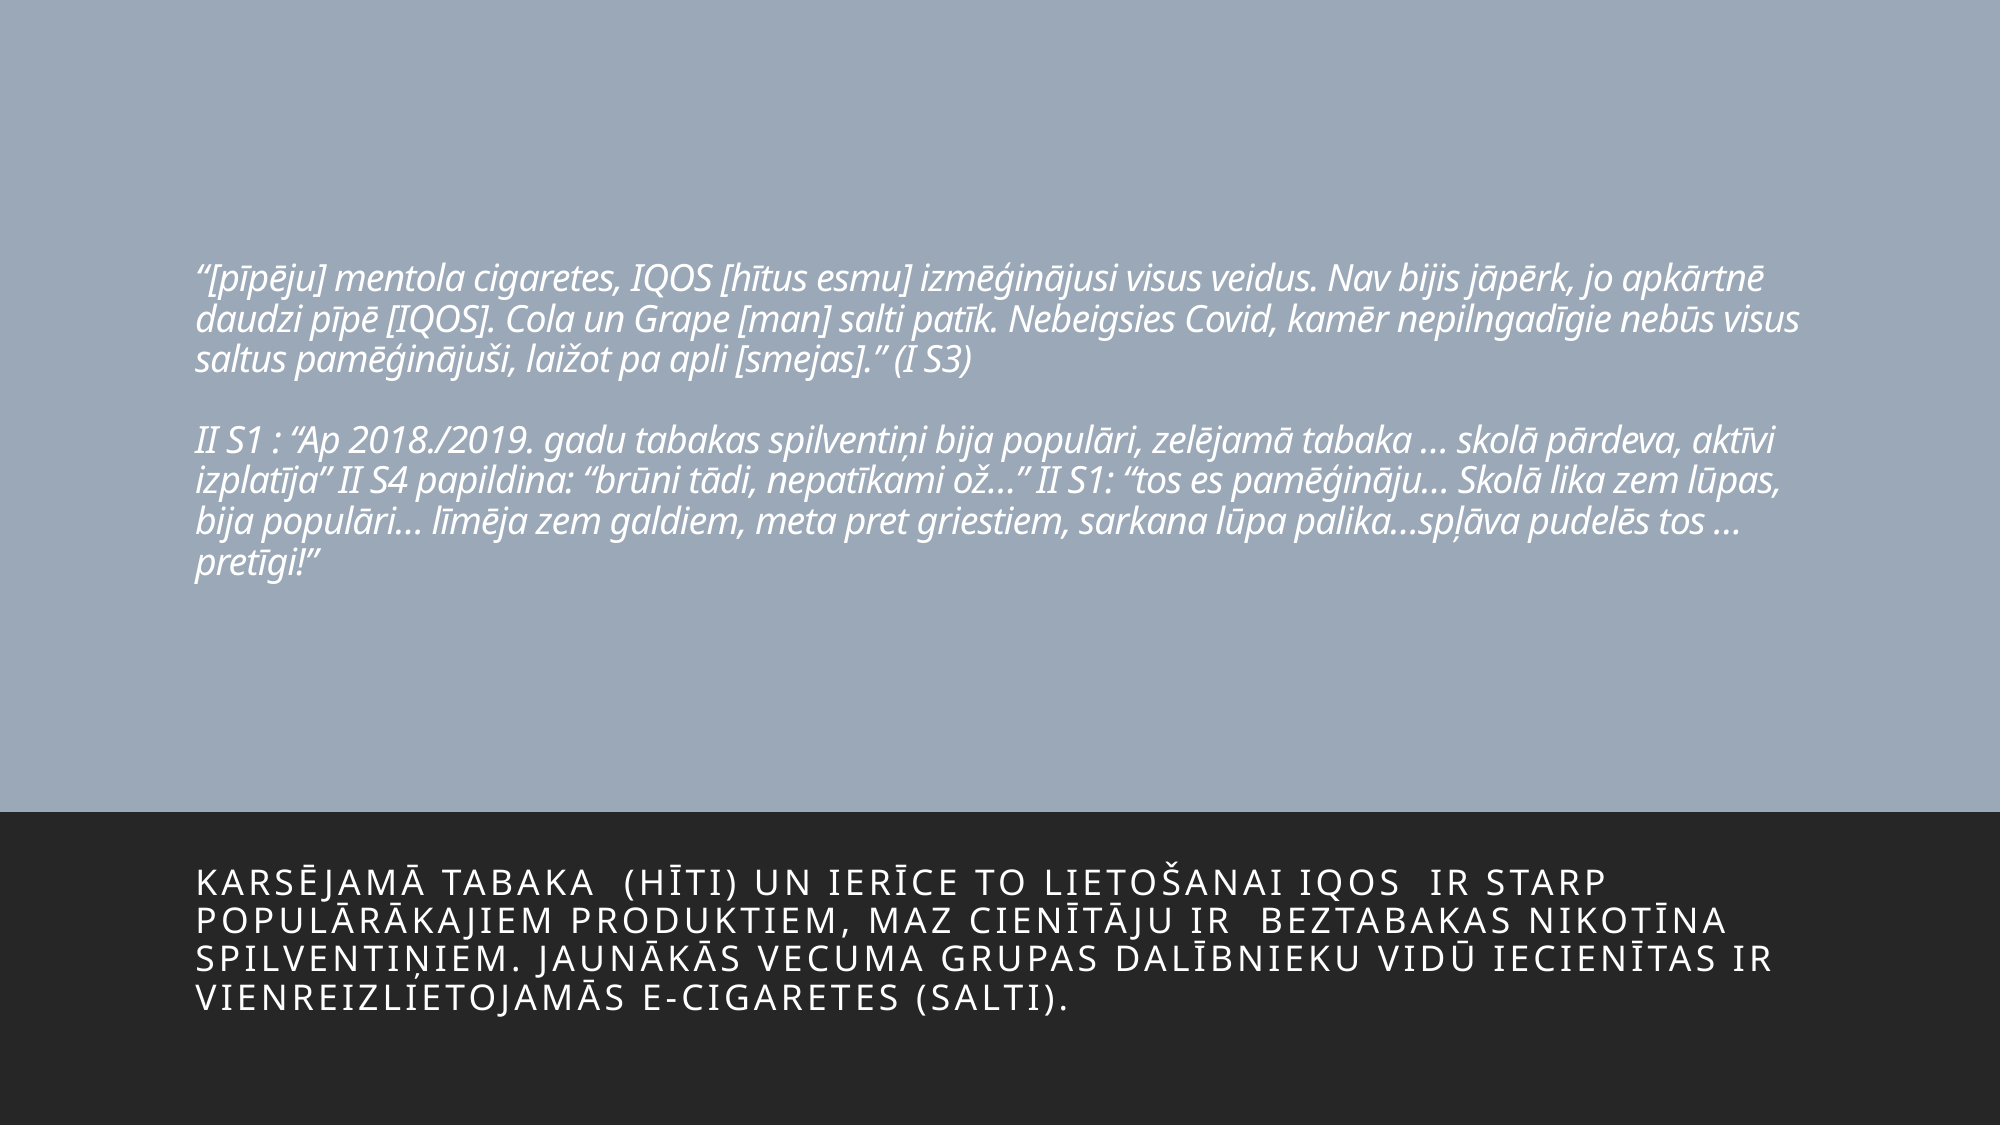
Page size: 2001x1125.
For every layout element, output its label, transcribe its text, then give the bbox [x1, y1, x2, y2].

subtitle Karsējamā tabaka (hīti) un ierīce to lietošanai IQOS ir starp populārākajiem produktiem, maz cienītāju ir beztabakas nikotīna spilventiņiem. Jaunākās vecuma grupas dalībnieku vidū iecienītas ir vienreizlietojamās e-cigaretes (salti). [180, 857, 1831, 1045]
title “[pīpēju] mentola cigaretes, IQOS [hītus esmu] izmēģinājusi visus veidus. Nav bijis jāpērk, jo apkārtnē daudzi pīpē [IQOS]. Cola un Grape [man] salti patīk. Nebeigsies Covid, kamēr nepilngadīgie nebūs visus saltus pamēģinājuši, laižot pa apli [smejas].” (I S3) II S1 : “Ap 2018./2019. gadu tabakas spilventiņi bija populāri, zelējamā tabaka … skolā pārdeva, aktīvi izplatīja” II S4 papildina: “brūni tādi, nepatīkami ož…” II S1: “tos es pamēģināju… Skolā lika zem lūpas, bija populāri… līmēja zem galdiem, meta pret griestiem, sarkana lūpa palika…spļāva pudelēs tos … pretīgi!” [180, 124, 1831, 763]
text_box [0, 0, 2000, 1125]
